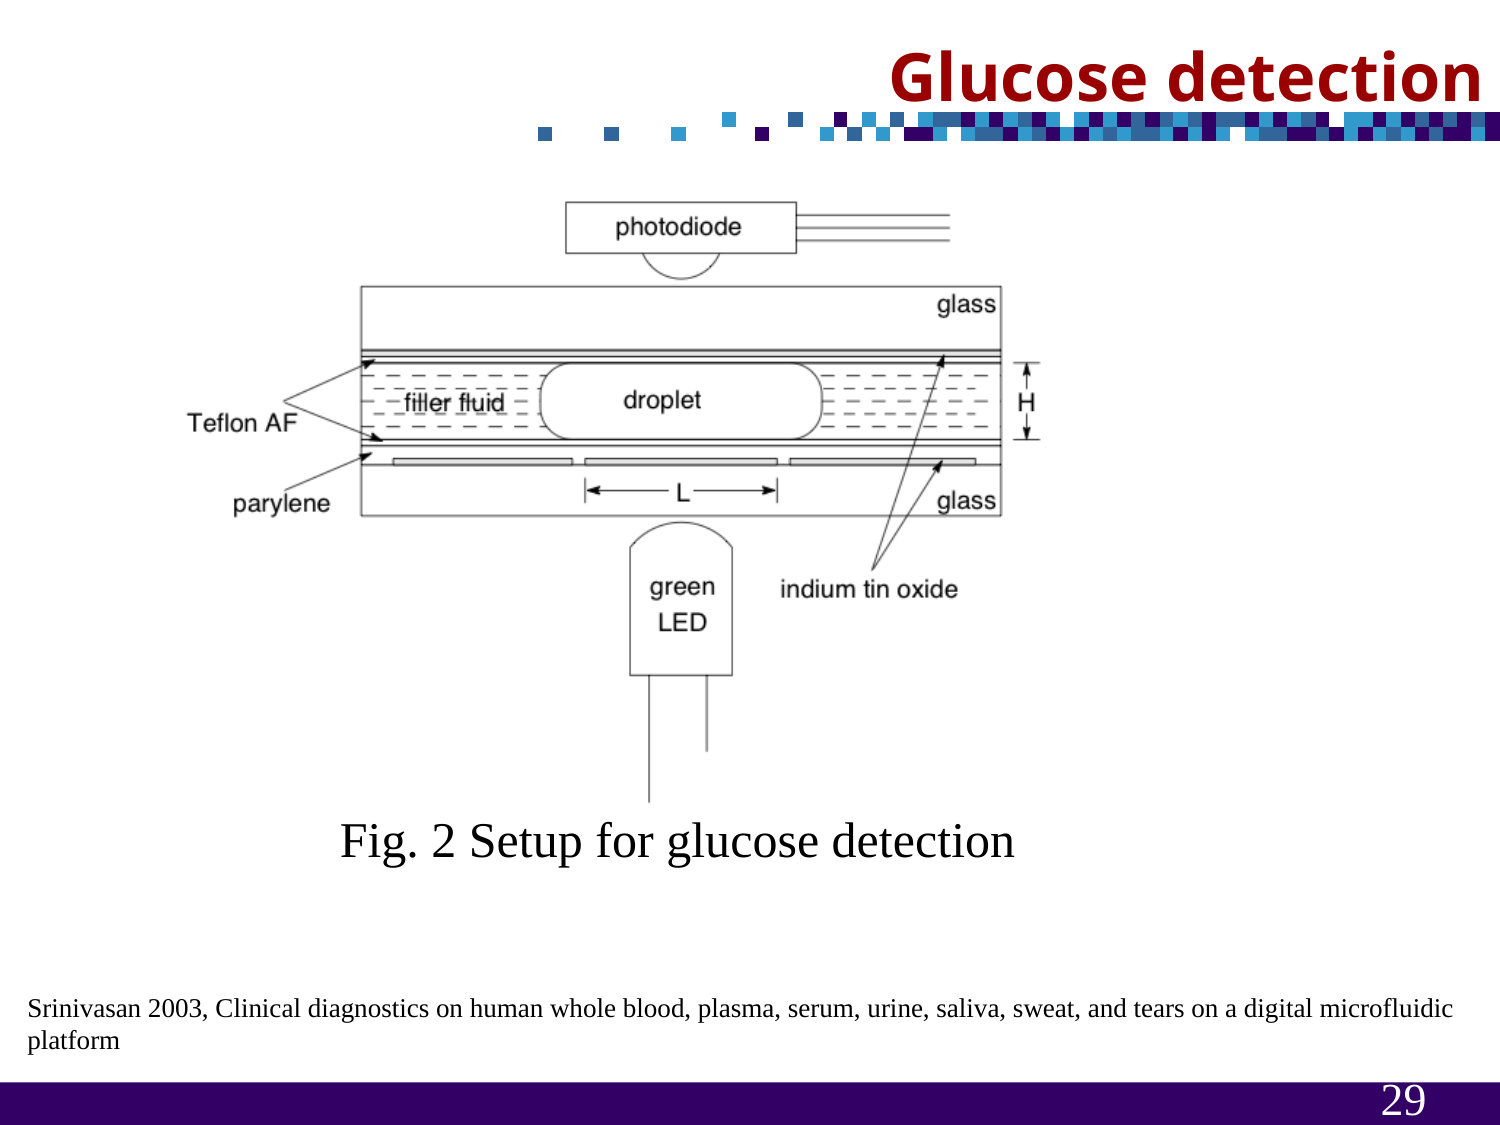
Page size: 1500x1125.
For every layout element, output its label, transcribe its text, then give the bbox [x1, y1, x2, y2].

text_box Srinivasan 2003, Clinical diagnostics on human whole blood, plasma, serum, urine, saliva, sweat, and tears on a digital microfluidic platform [12, 982, 1500, 1063]
picture [179, 177, 1051, 826]
text_box Fig. 2 Setup for glucose detection [324, 799, 1213, 875]
title Glucose detection [0, 24, 1500, 125]
